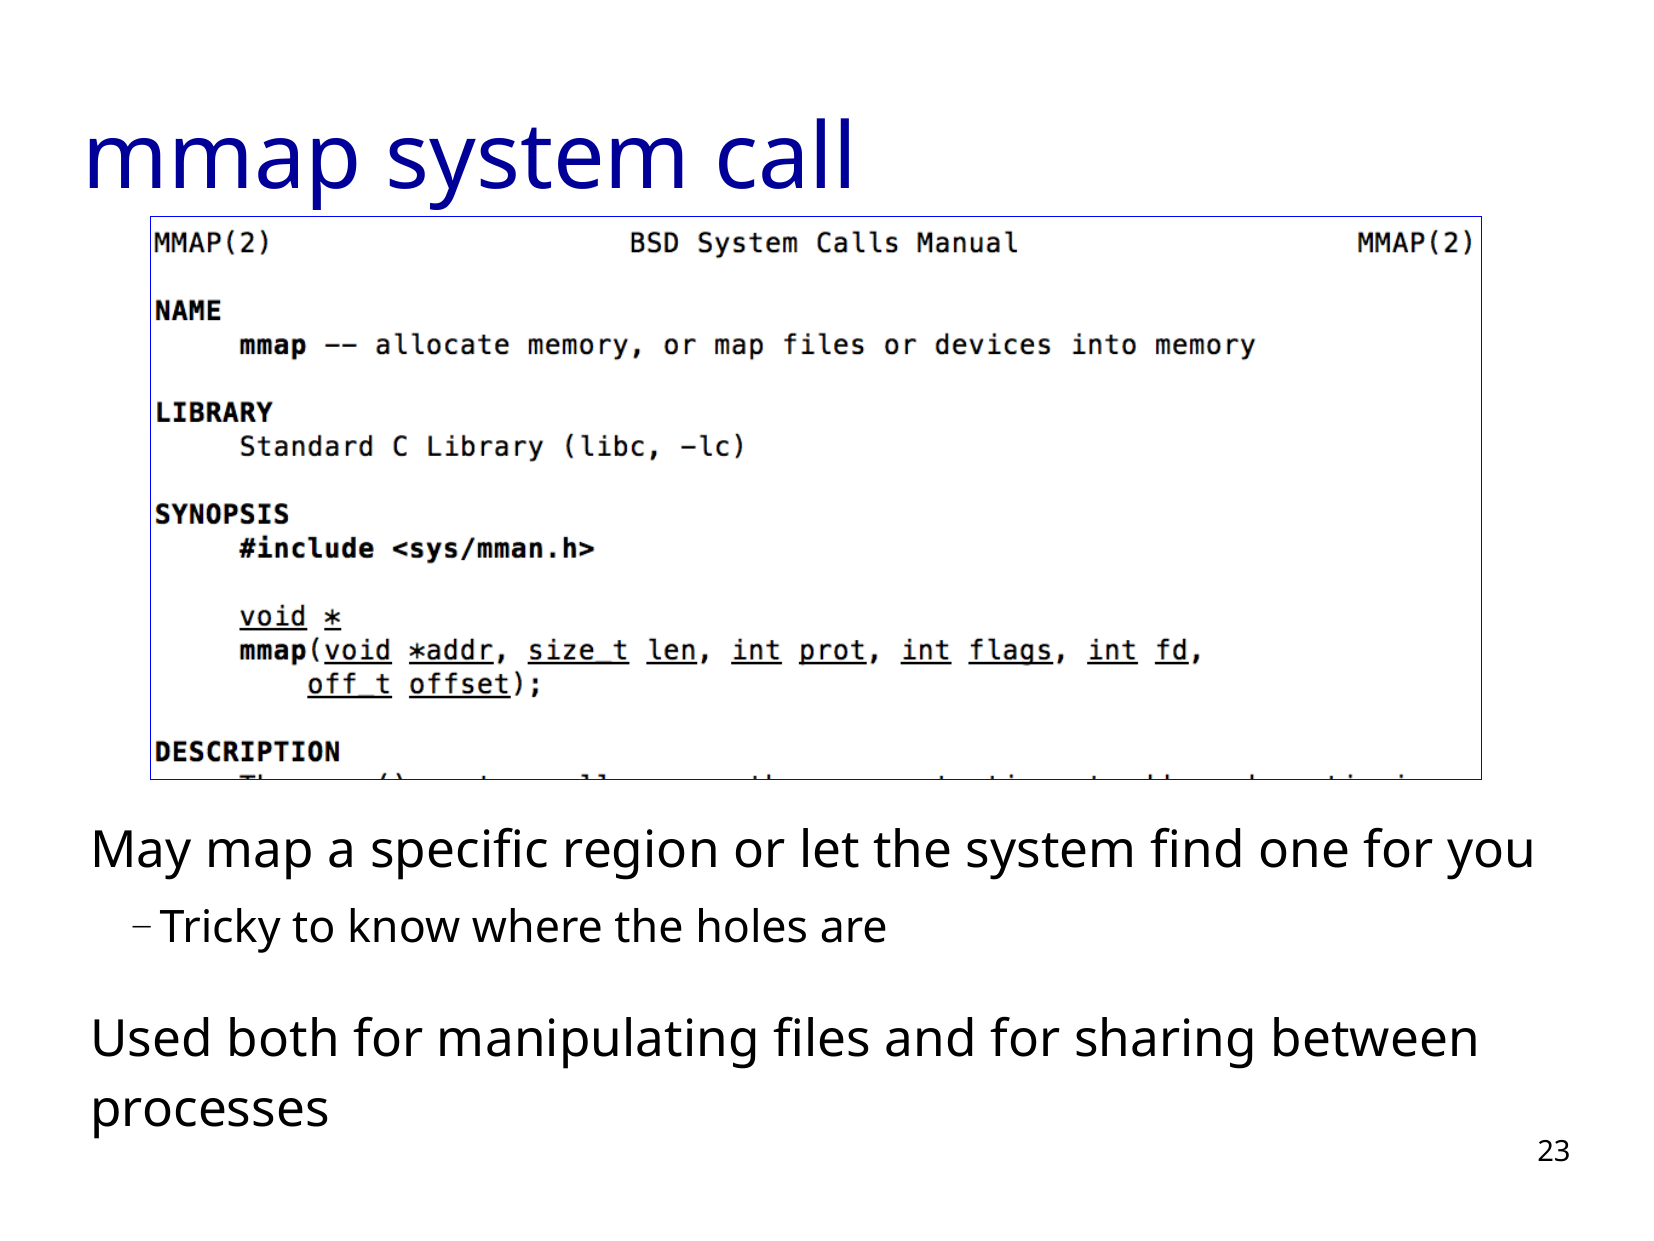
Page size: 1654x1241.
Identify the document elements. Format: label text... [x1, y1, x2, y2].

list May map a specific region or let the system find one for you Tricky to know where the holes are Used both for manipulating files and for sharing between processes [62, 812, 1571, 1182]
picture [150, 216, 1482, 780]
title mmap system call [82, 49, 1571, 257]
